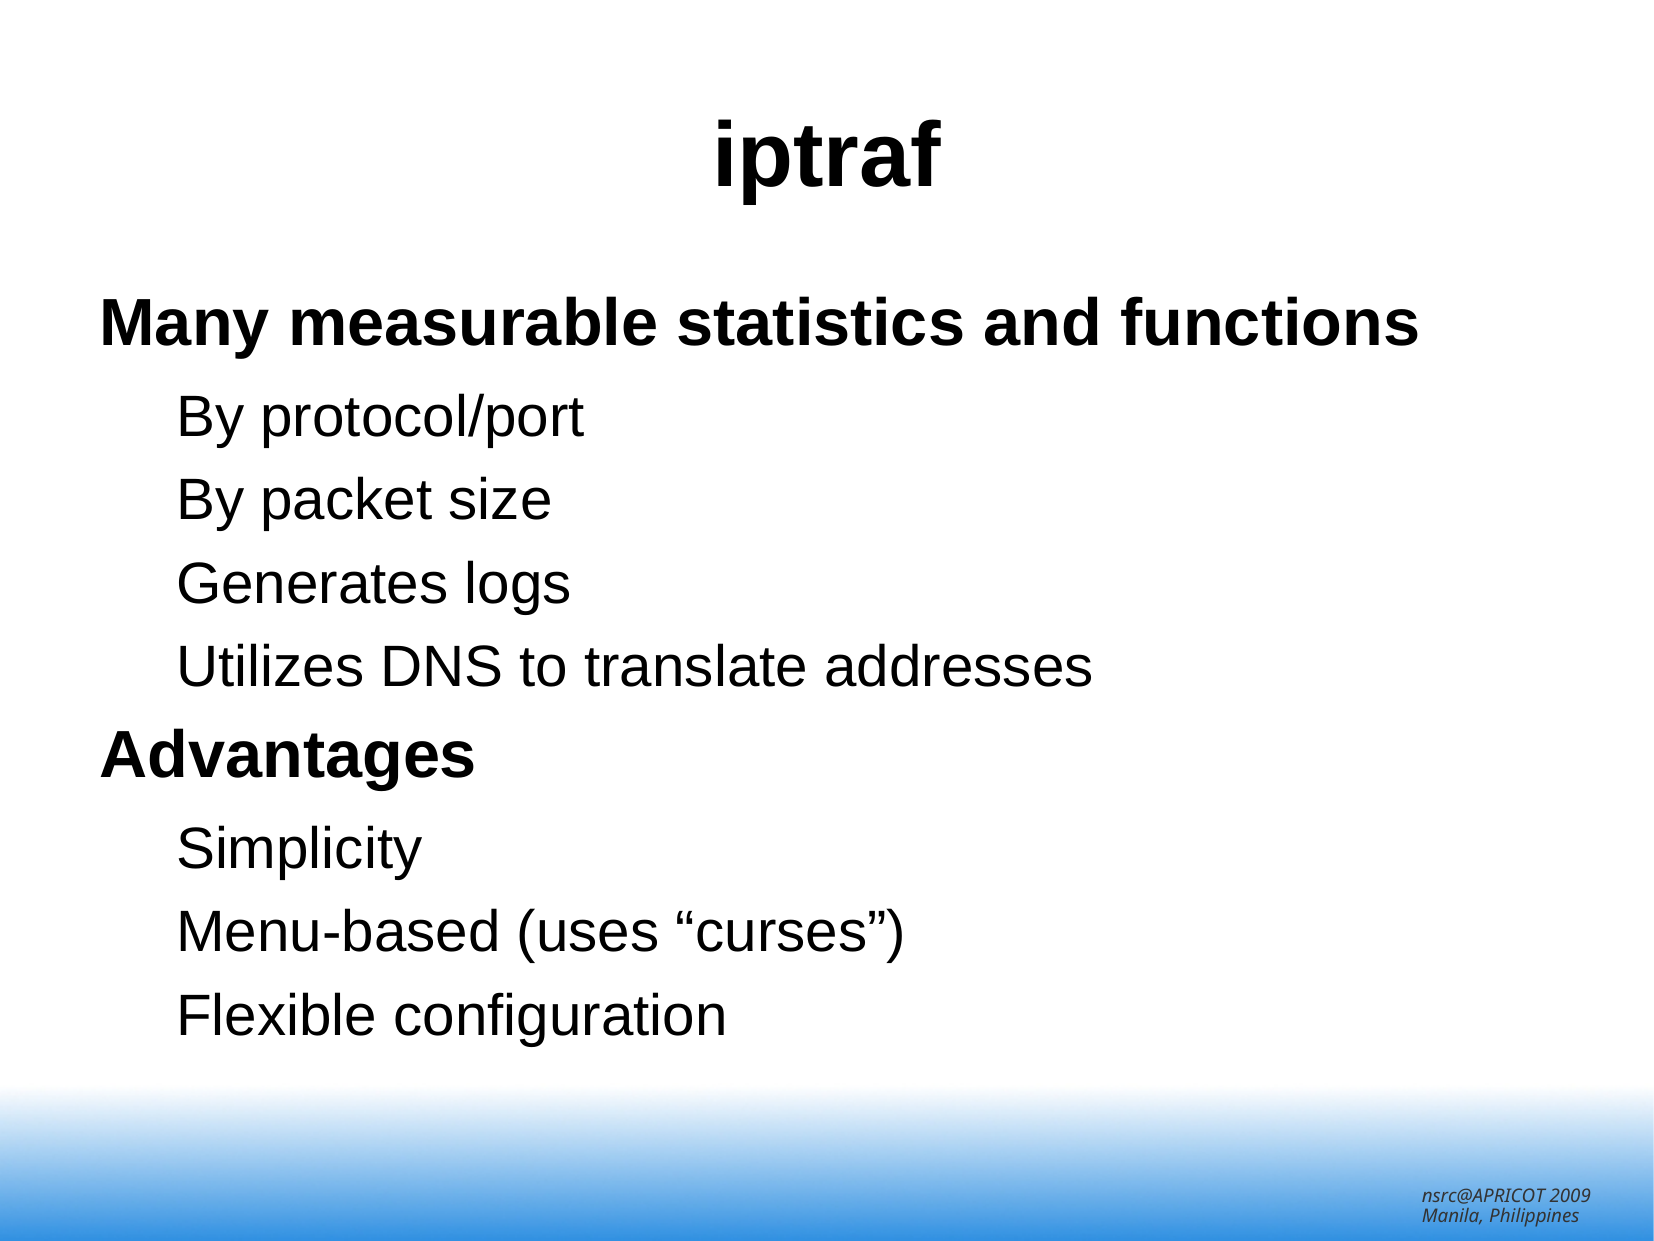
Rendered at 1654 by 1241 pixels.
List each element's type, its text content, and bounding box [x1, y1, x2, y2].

title iptraf [82, 49, 1571, 257]
picture [0, 1083, 1654, 1241]
list Many measurable statistics and functions By protocol/port By packet size Generates logs Utilizes DNS to translate addresses Advantages Simplicity Menu-based (uses “curses”) Flexible configuration [82, 290, 1571, 1168]
